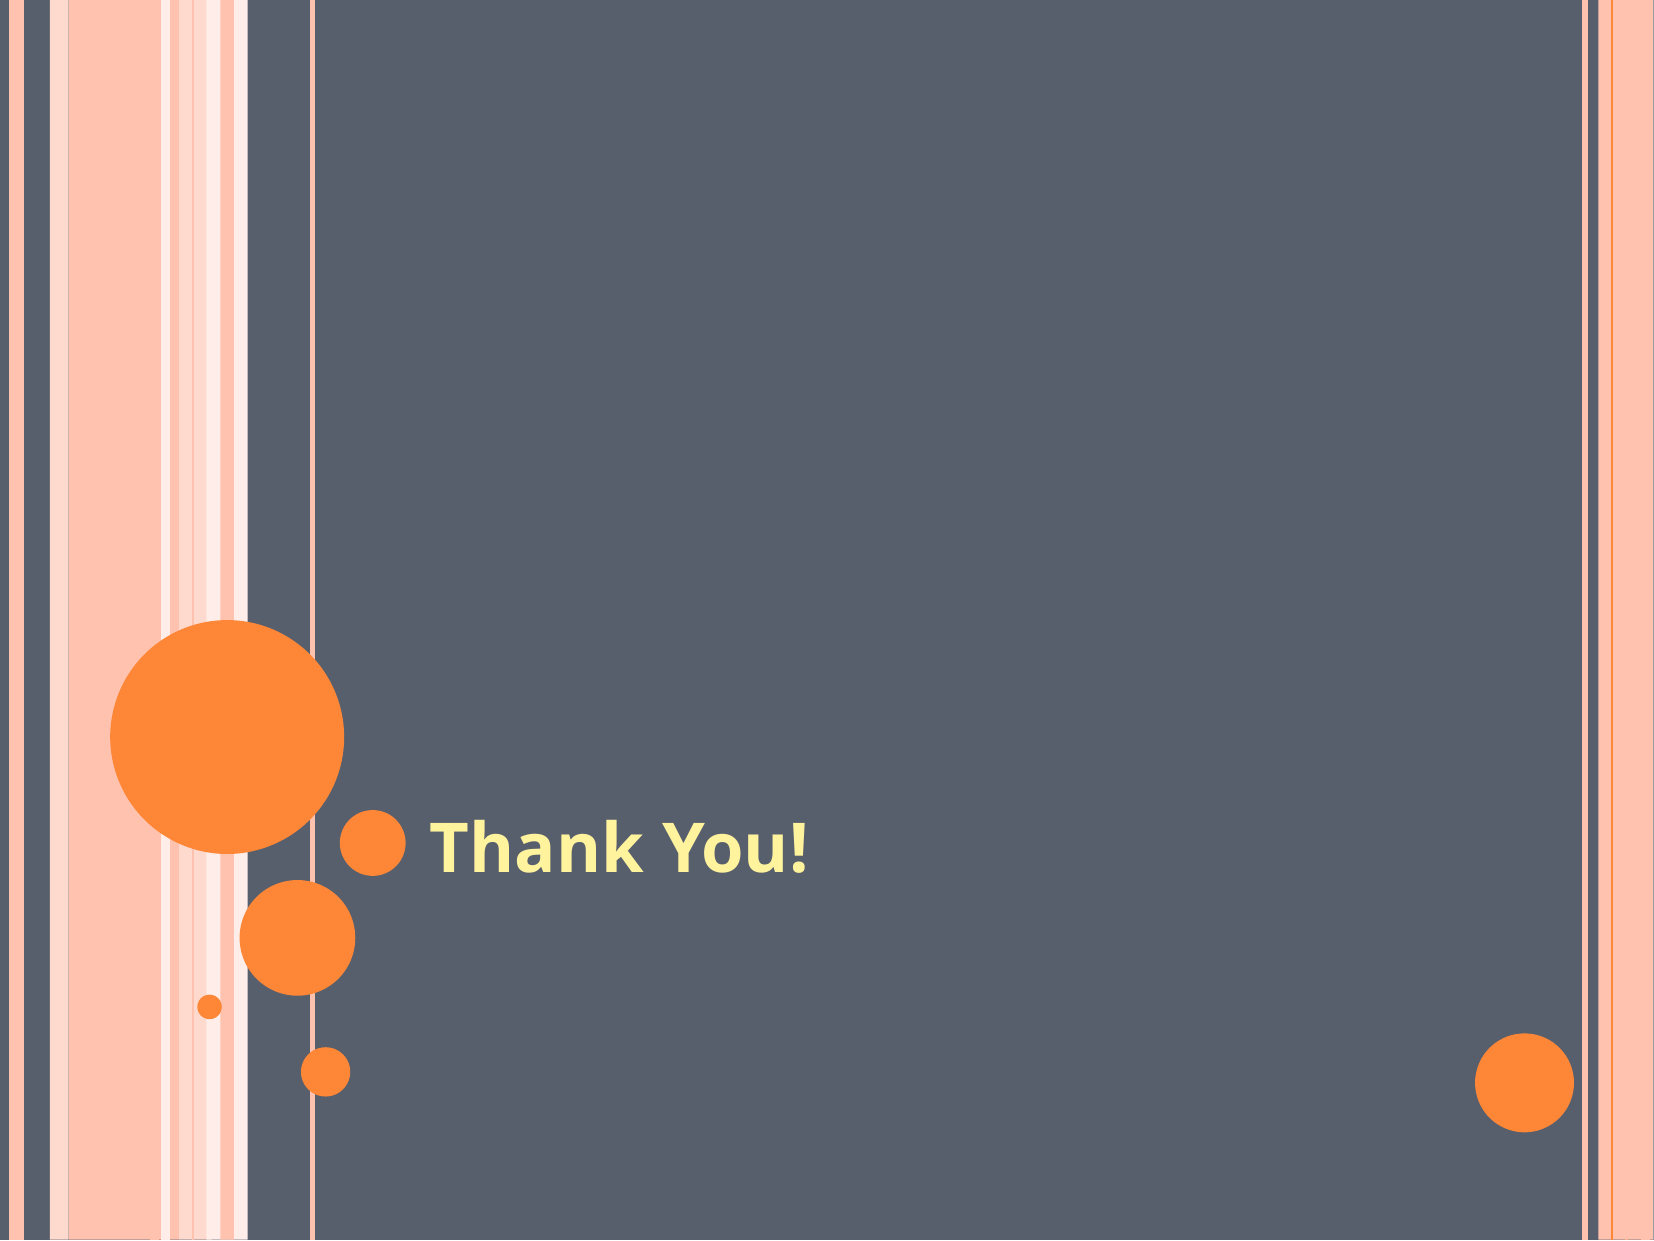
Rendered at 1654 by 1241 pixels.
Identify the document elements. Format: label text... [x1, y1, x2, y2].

text_box Thank You! [413, 523, 1530, 895]
